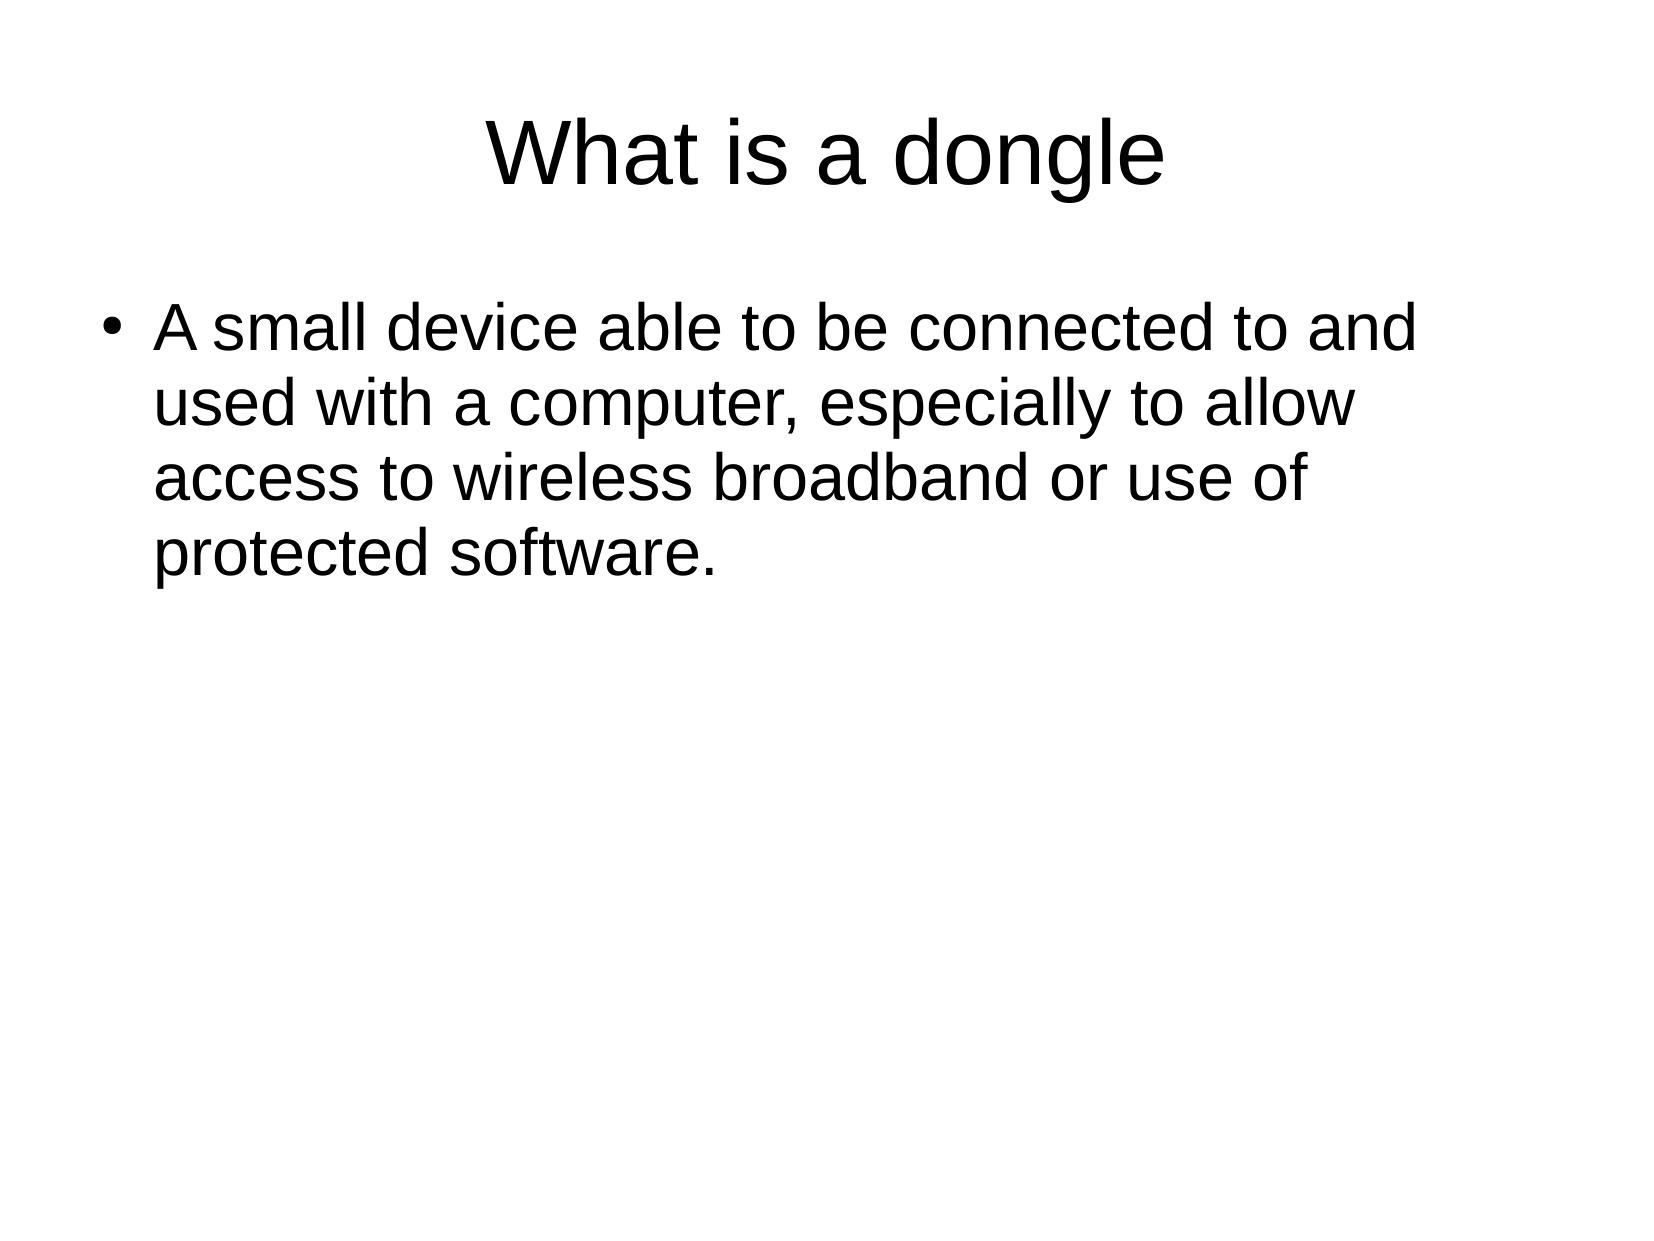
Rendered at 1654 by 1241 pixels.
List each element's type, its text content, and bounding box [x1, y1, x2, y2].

list A small device able to be connected to and used with a computer, especially to allow access to wireless broadband or use of protected software. [82, 290, 1571, 1109]
title What is a dongle [82, 49, 1571, 257]
